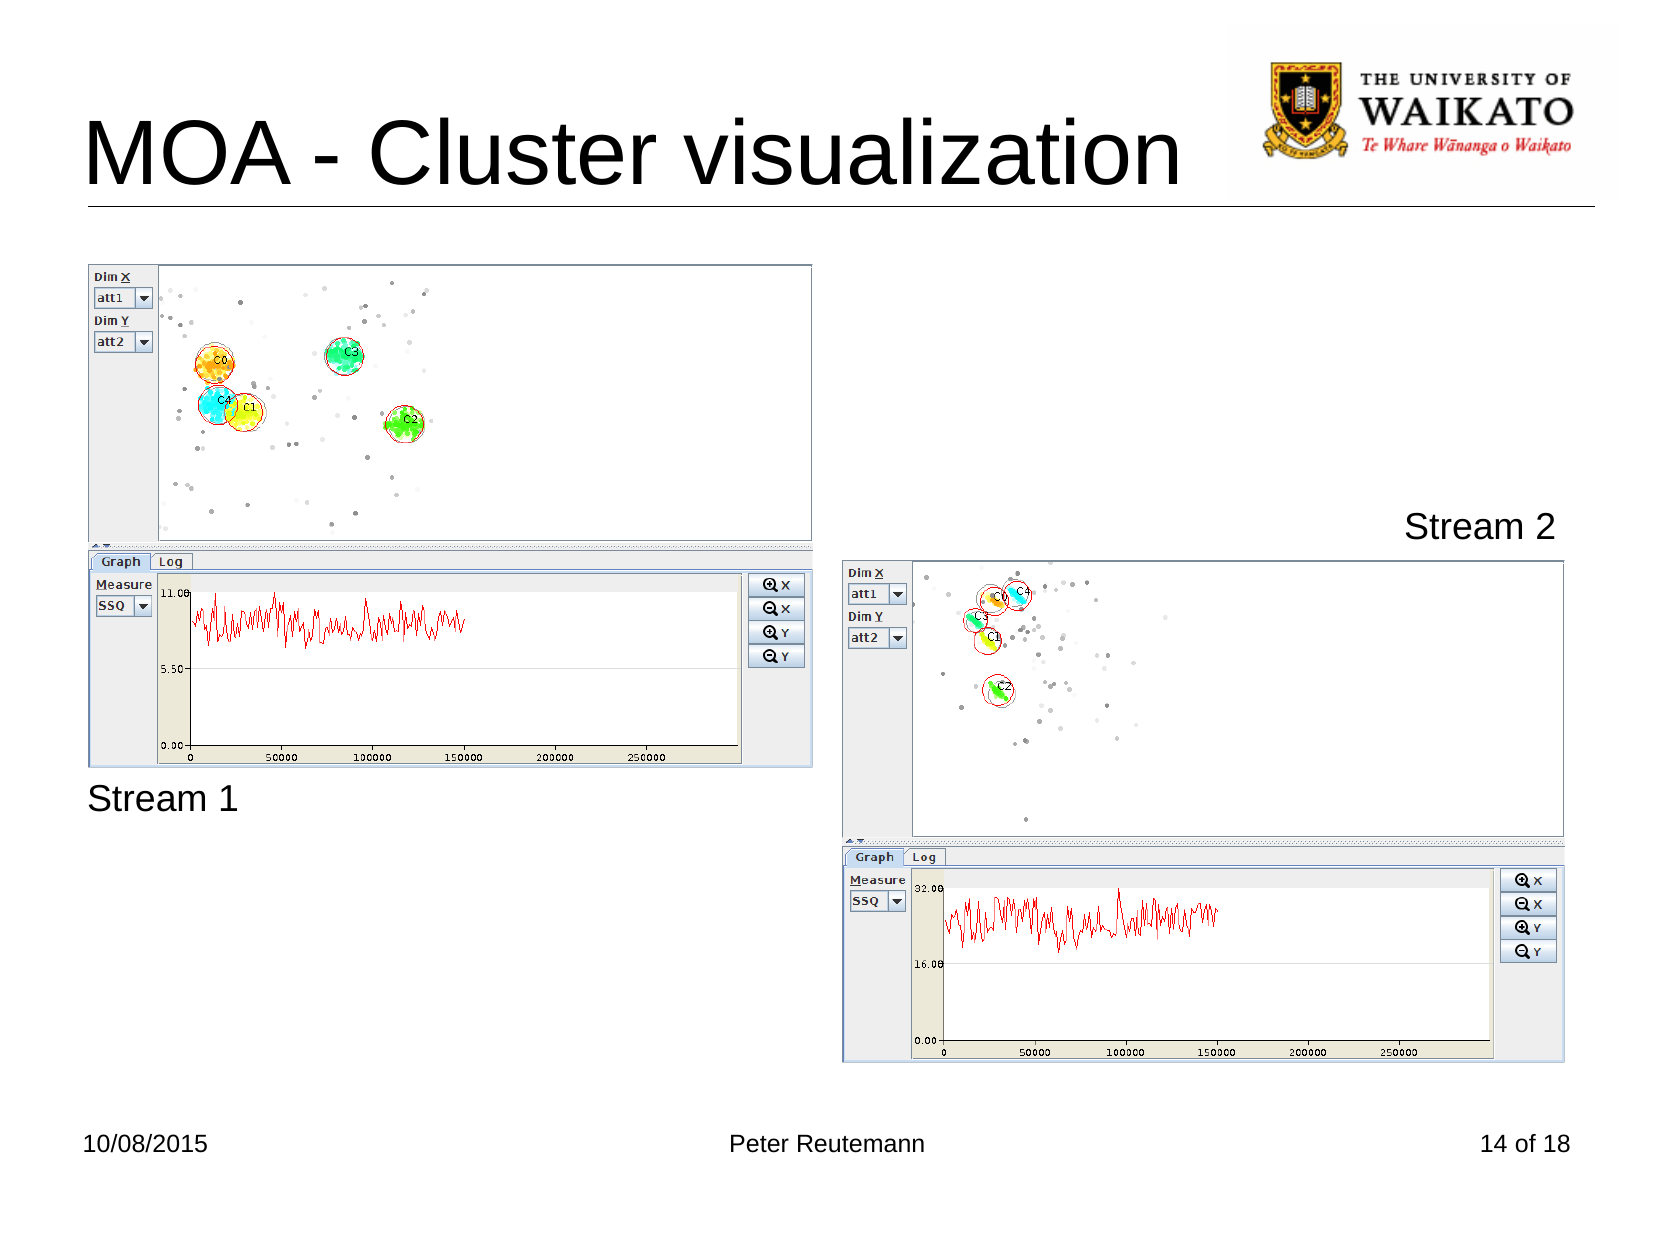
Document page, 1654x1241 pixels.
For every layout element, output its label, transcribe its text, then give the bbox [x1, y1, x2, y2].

text_box Stream 2 [1305, 498, 1571, 556]
text_box Stream 1 [72, 769, 254, 827]
title MOA - Cluster visualization [82, 49, 1571, 257]
picture [1228, 24, 1619, 201]
picture [88, 264, 813, 768]
picture [842, 560, 1565, 1063]
